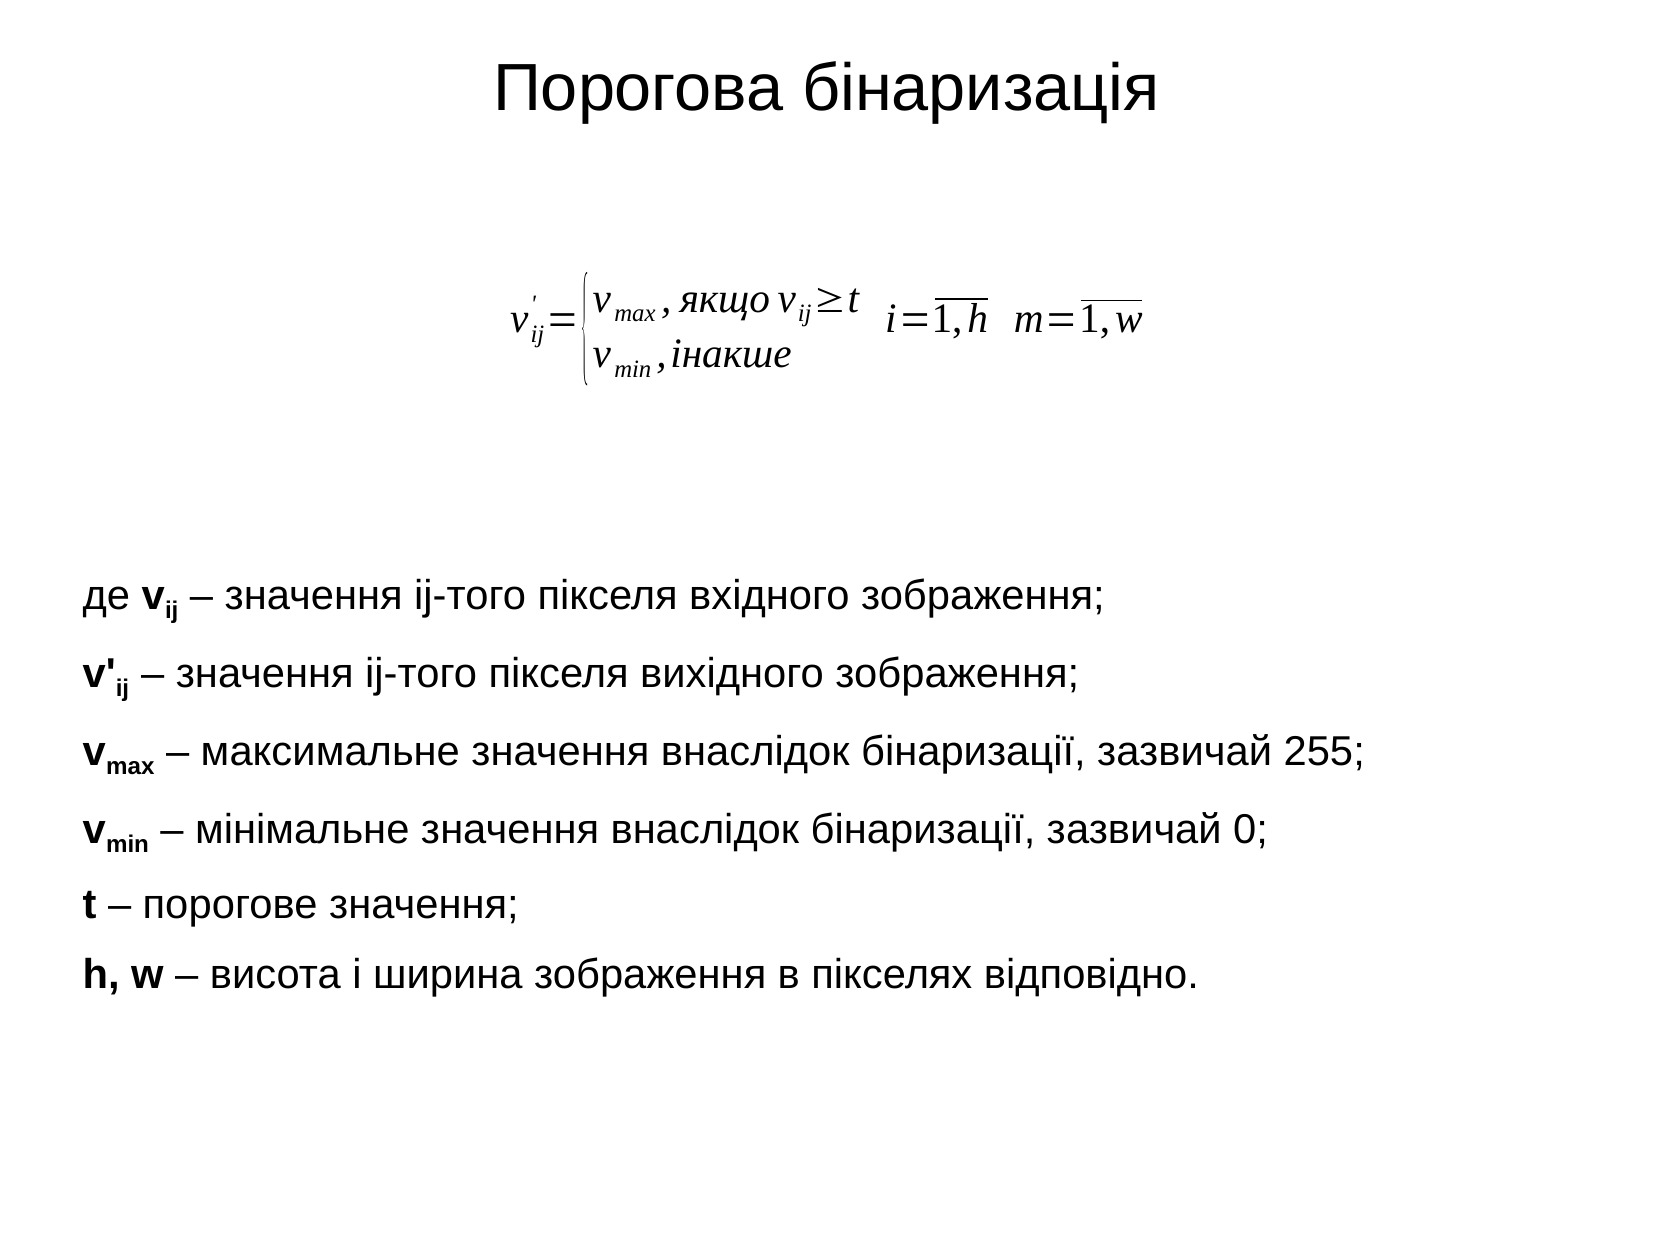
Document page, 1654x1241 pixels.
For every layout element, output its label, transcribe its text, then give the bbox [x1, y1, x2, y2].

list де vij – значення ij-того пікселя вхідного зображення; v'ij – значення ij-того пікселя вихідного зображення; vmax – максимальне значення внаслідок бінаризації, зазвичай 255; vmin – мінімальне значення внаслідок бінаризації, зазвичай 0; t – порогове значення; h, w – висота і ширина зображення в пікселях відповідно. [82, 290, 1571, 1010]
chart [502, 270, 1152, 388]
title Порогова бінаризація [82, 49, 1571, 257]
